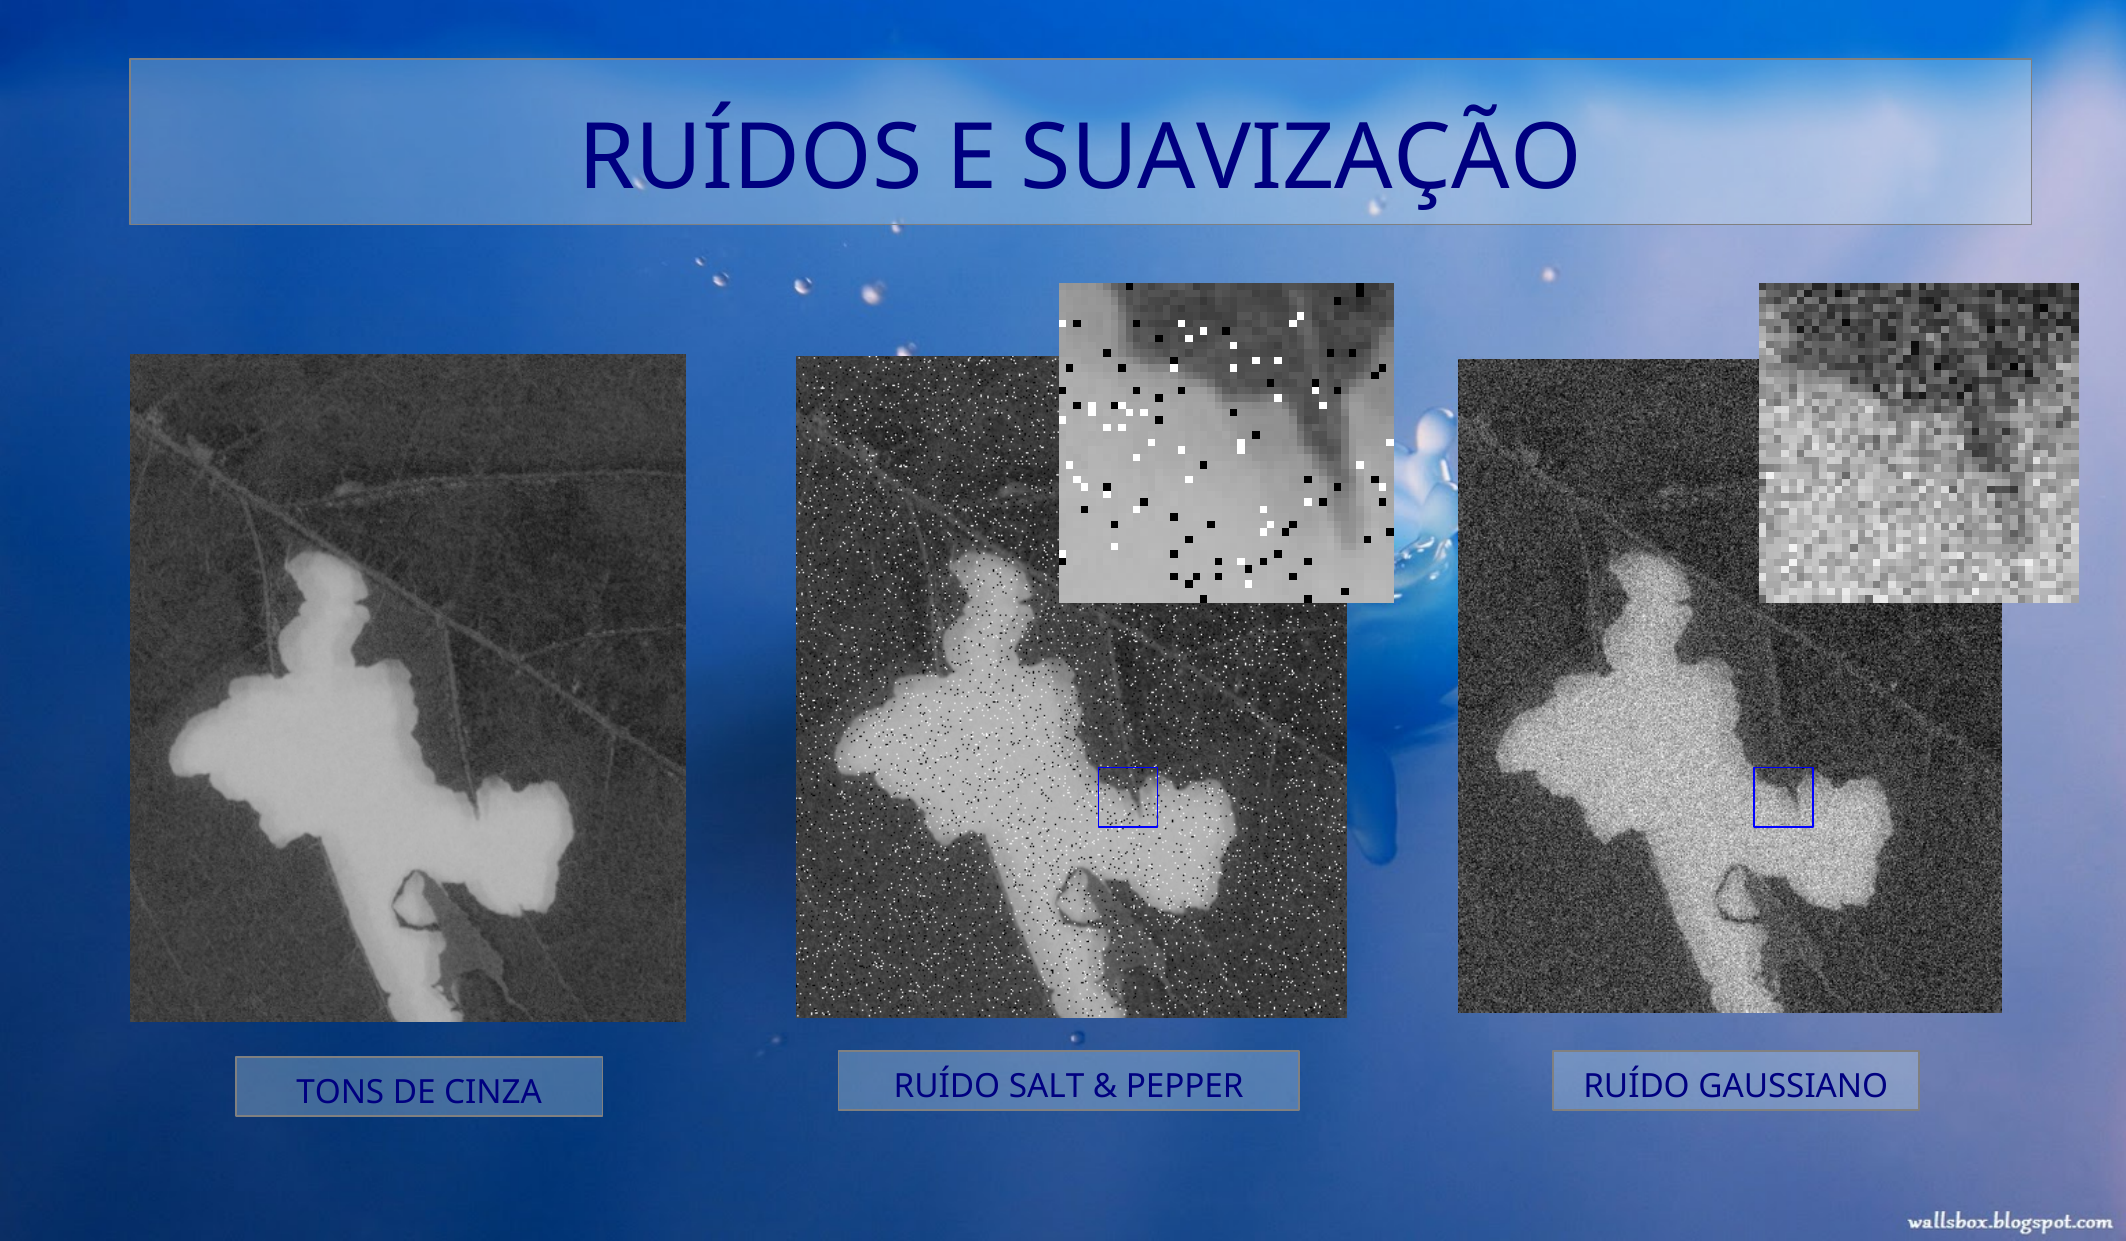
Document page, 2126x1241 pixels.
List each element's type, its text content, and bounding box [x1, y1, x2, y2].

text_box TONS DE CINZA [236, 1056, 603, 1117]
text_box RUÍDO GAUSSIANO [1552, 1051, 1919, 1111]
text_box RUÍDO SALT & PEPPER [838, 1051, 1300, 1111]
text_box RUÍDOS E SUAVIZAÇÃO [129, 59, 2032, 225]
picture [0, 0, 2126, 1241]
